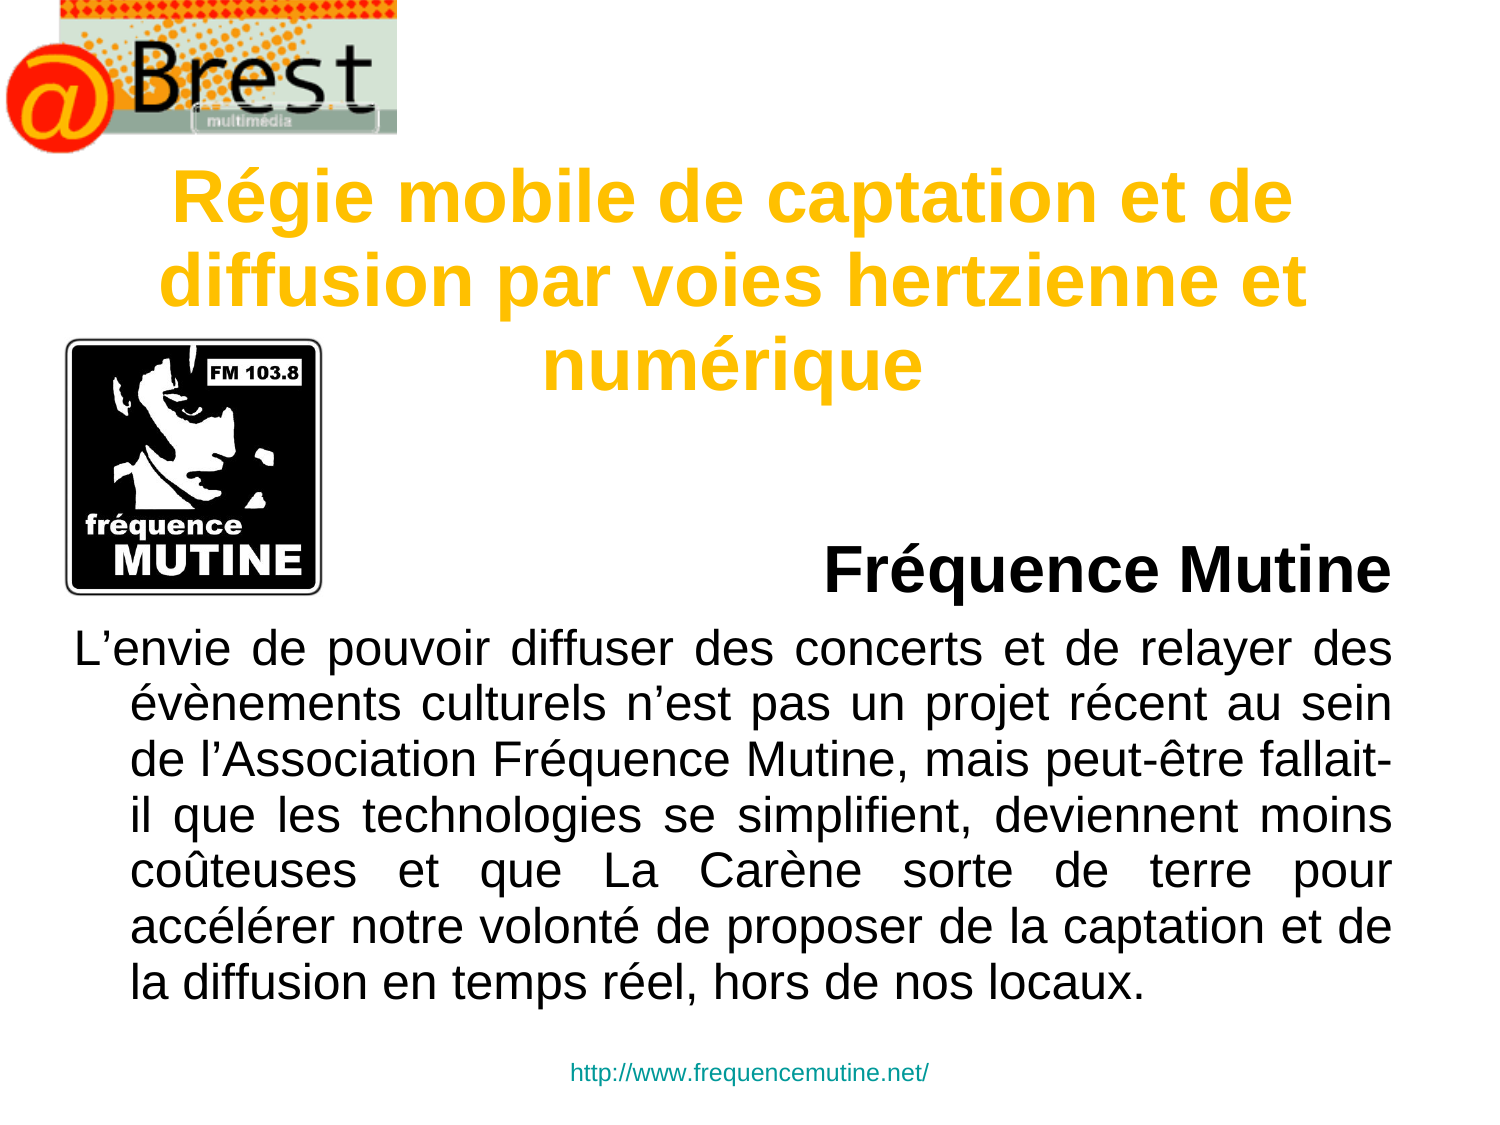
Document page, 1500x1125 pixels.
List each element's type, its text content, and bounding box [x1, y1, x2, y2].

text_box http://www.frequencemutine.net/ [375, 1049, 1126, 1125]
list Fréquence Mutine L’envie de pouvoir diffuser des concerts et de relayer des évènements culturels n’est pas un projet récent au sein de l’Association Fréquence Mutine, mais peut-être fallait-il que les technologies se simplifient, deviennent moins coûteuses et que La Carène sorte de terre pour accélérer notre volonté de proposer de la captation et de la diffusion en temps réel, hors de nos locaux. [58, 433, 1409, 1125]
picture [58, 331, 329, 602]
title Régie mobile de captation et de diffusion par voies hertzienne et numérique [0, 138, 1468, 424]
picture [0, 0, 397, 157]
